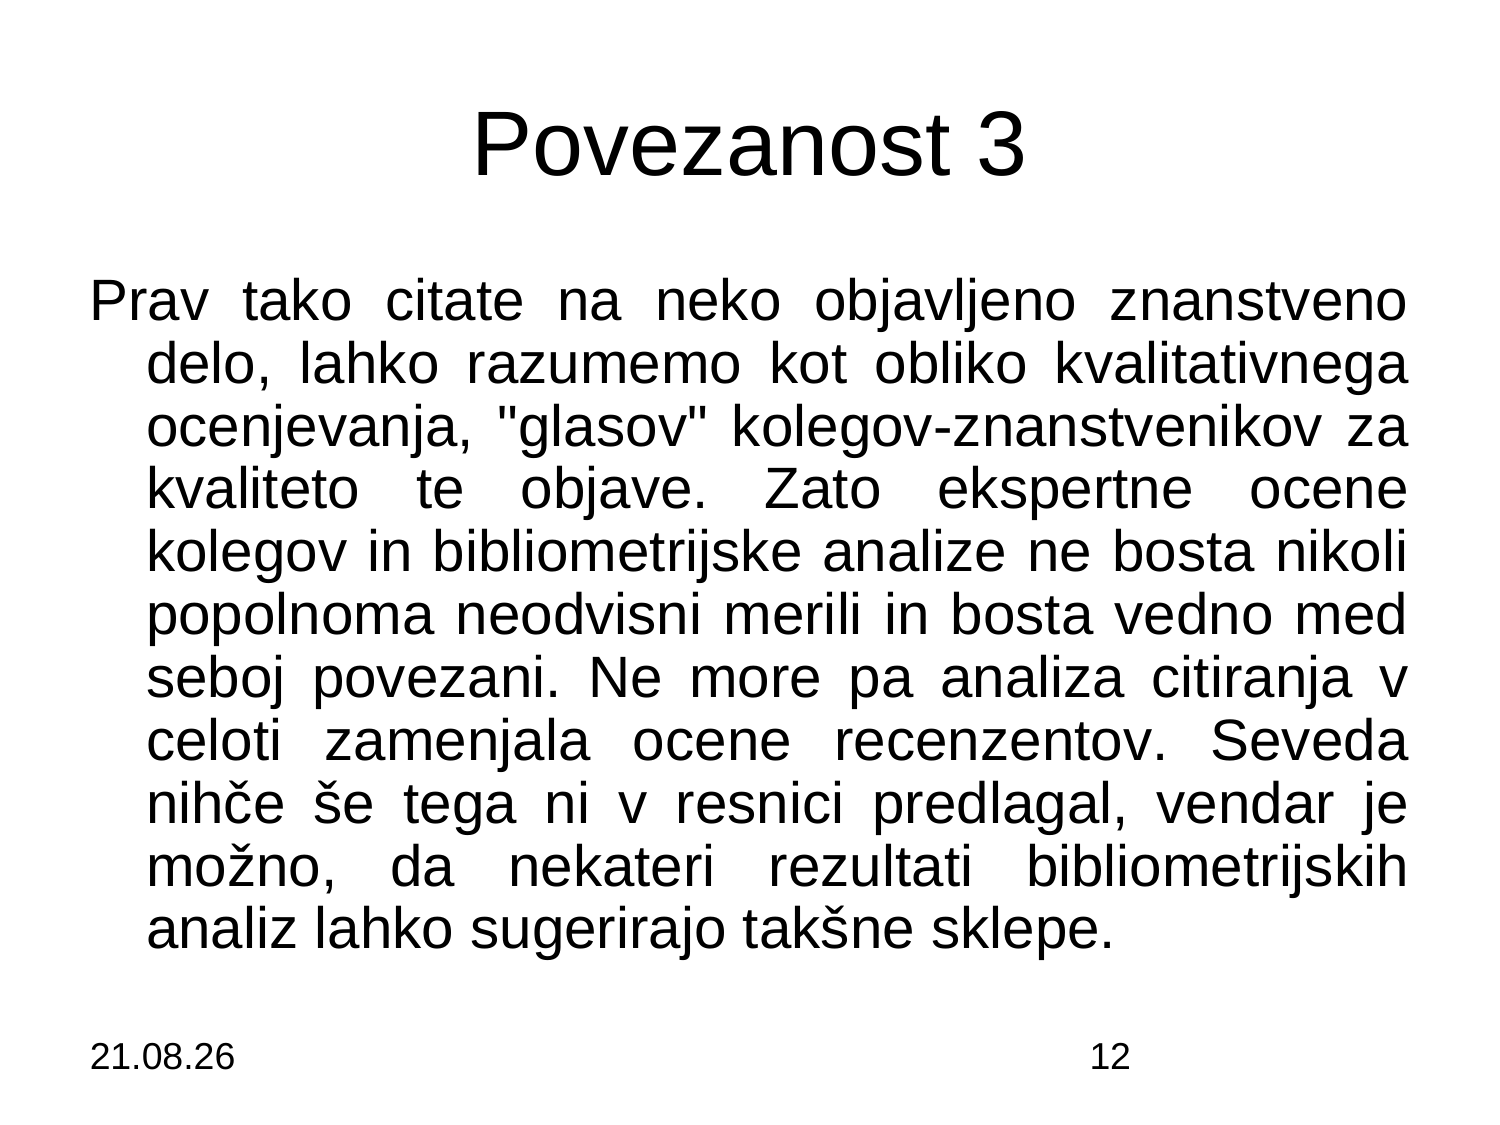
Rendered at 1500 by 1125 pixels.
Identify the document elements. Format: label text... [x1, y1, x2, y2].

title Povezanost 3 [75, 45, 1426, 233]
list Prav tako citate na neko objavljeno znanstveno delo, lahko razumemo kot obliko kvalitativnega ocenjevanja, "glasov" kolegov-znanstvenikov za kvaliteto te objave. Zato ekspertne ocene kolegov in bibliometrijske analize ne bosta nikoli popolnoma neodvisni merili in bosta vedno med seboj povezani. Ne more pa analiza citiranja v celoti zamenjala ocene recenzentov. Seveda nihče še tega ni v resnici predlagal, vendar je možno, da nekateri rezultati bibliometrijskih analiz lahko sugerirajo takšne sklepe. [75, 262, 1426, 1006]
